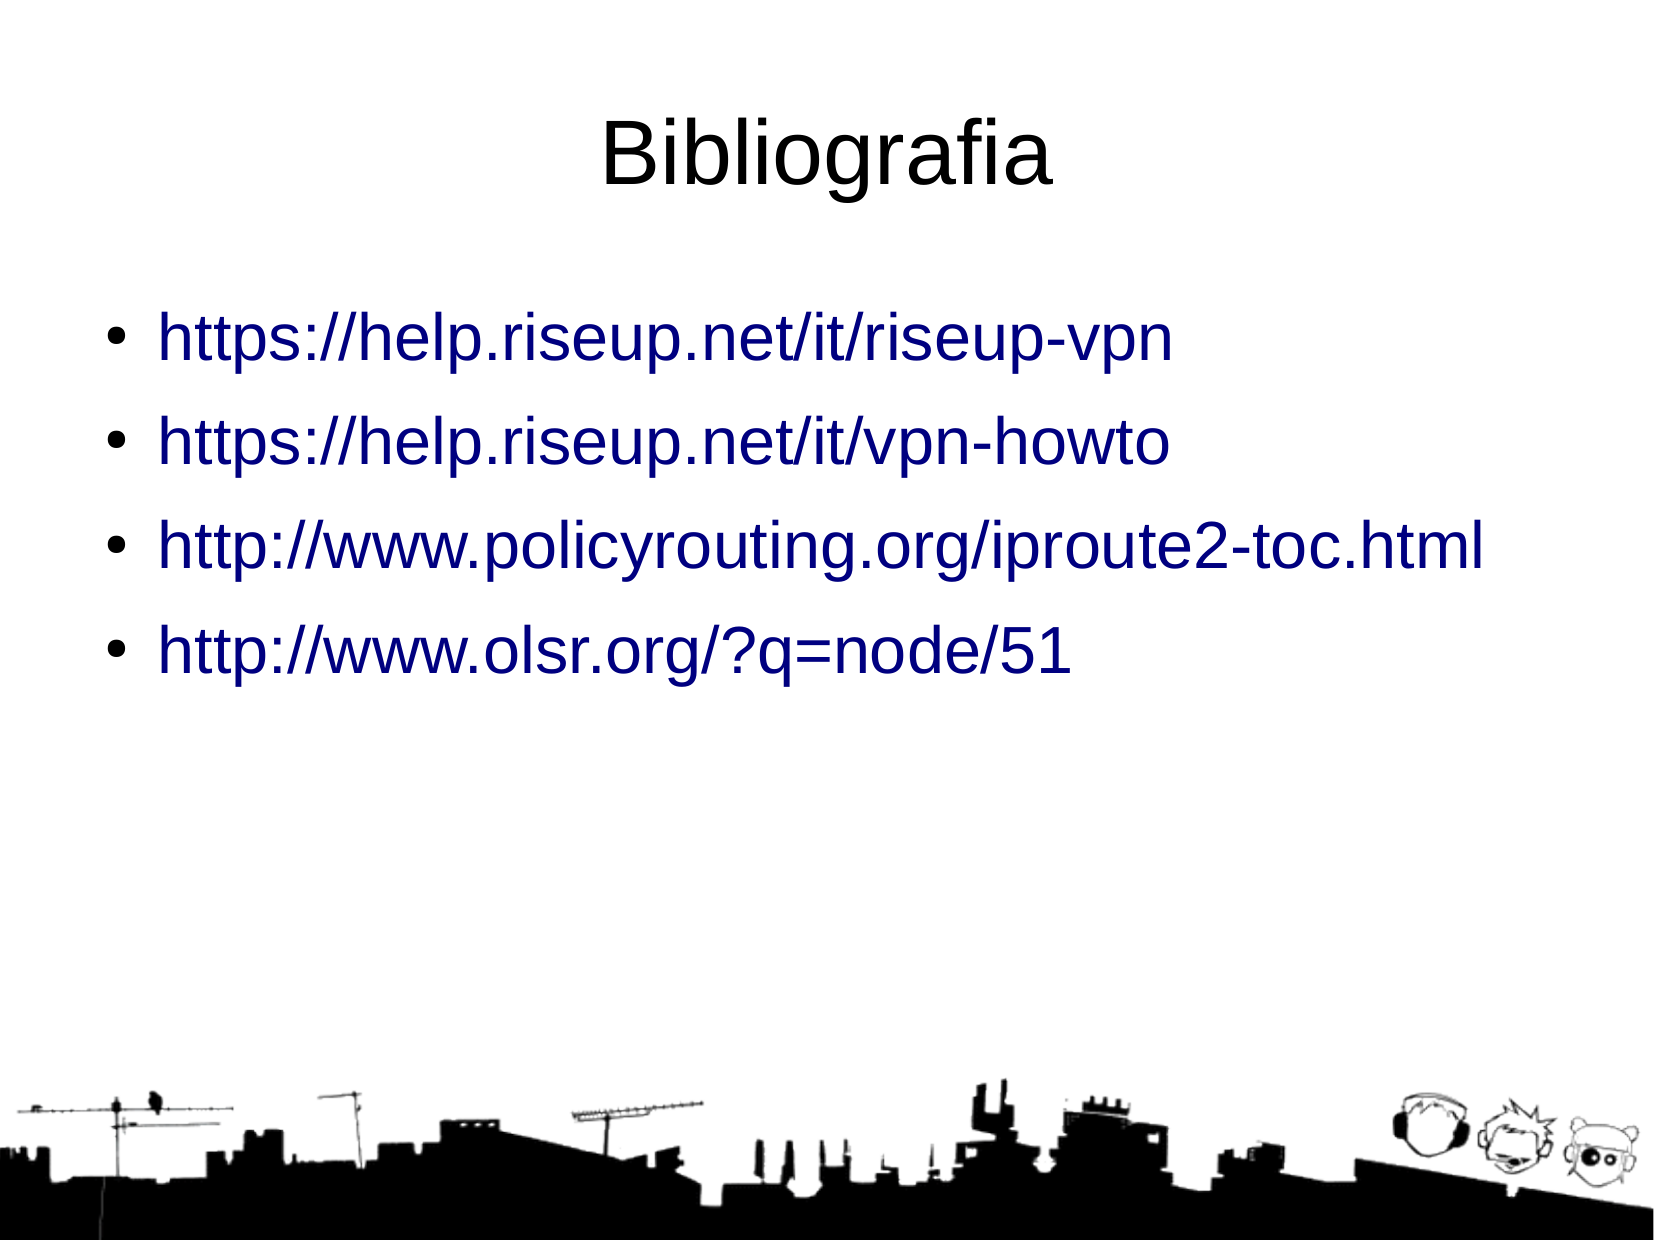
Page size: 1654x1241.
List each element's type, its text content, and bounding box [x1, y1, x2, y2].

title Bibliografia [82, 56, 1571, 250]
picture [0, 1077, 1654, 1240]
list https://help.riseup.net/it/riseup-vpn https://help.riseup.net/it/vpn-howto http://www.policyrouting.org/iproute2-toc.html http://www.olsr.org/?q=node/51 [86, 300, 1576, 1104]
